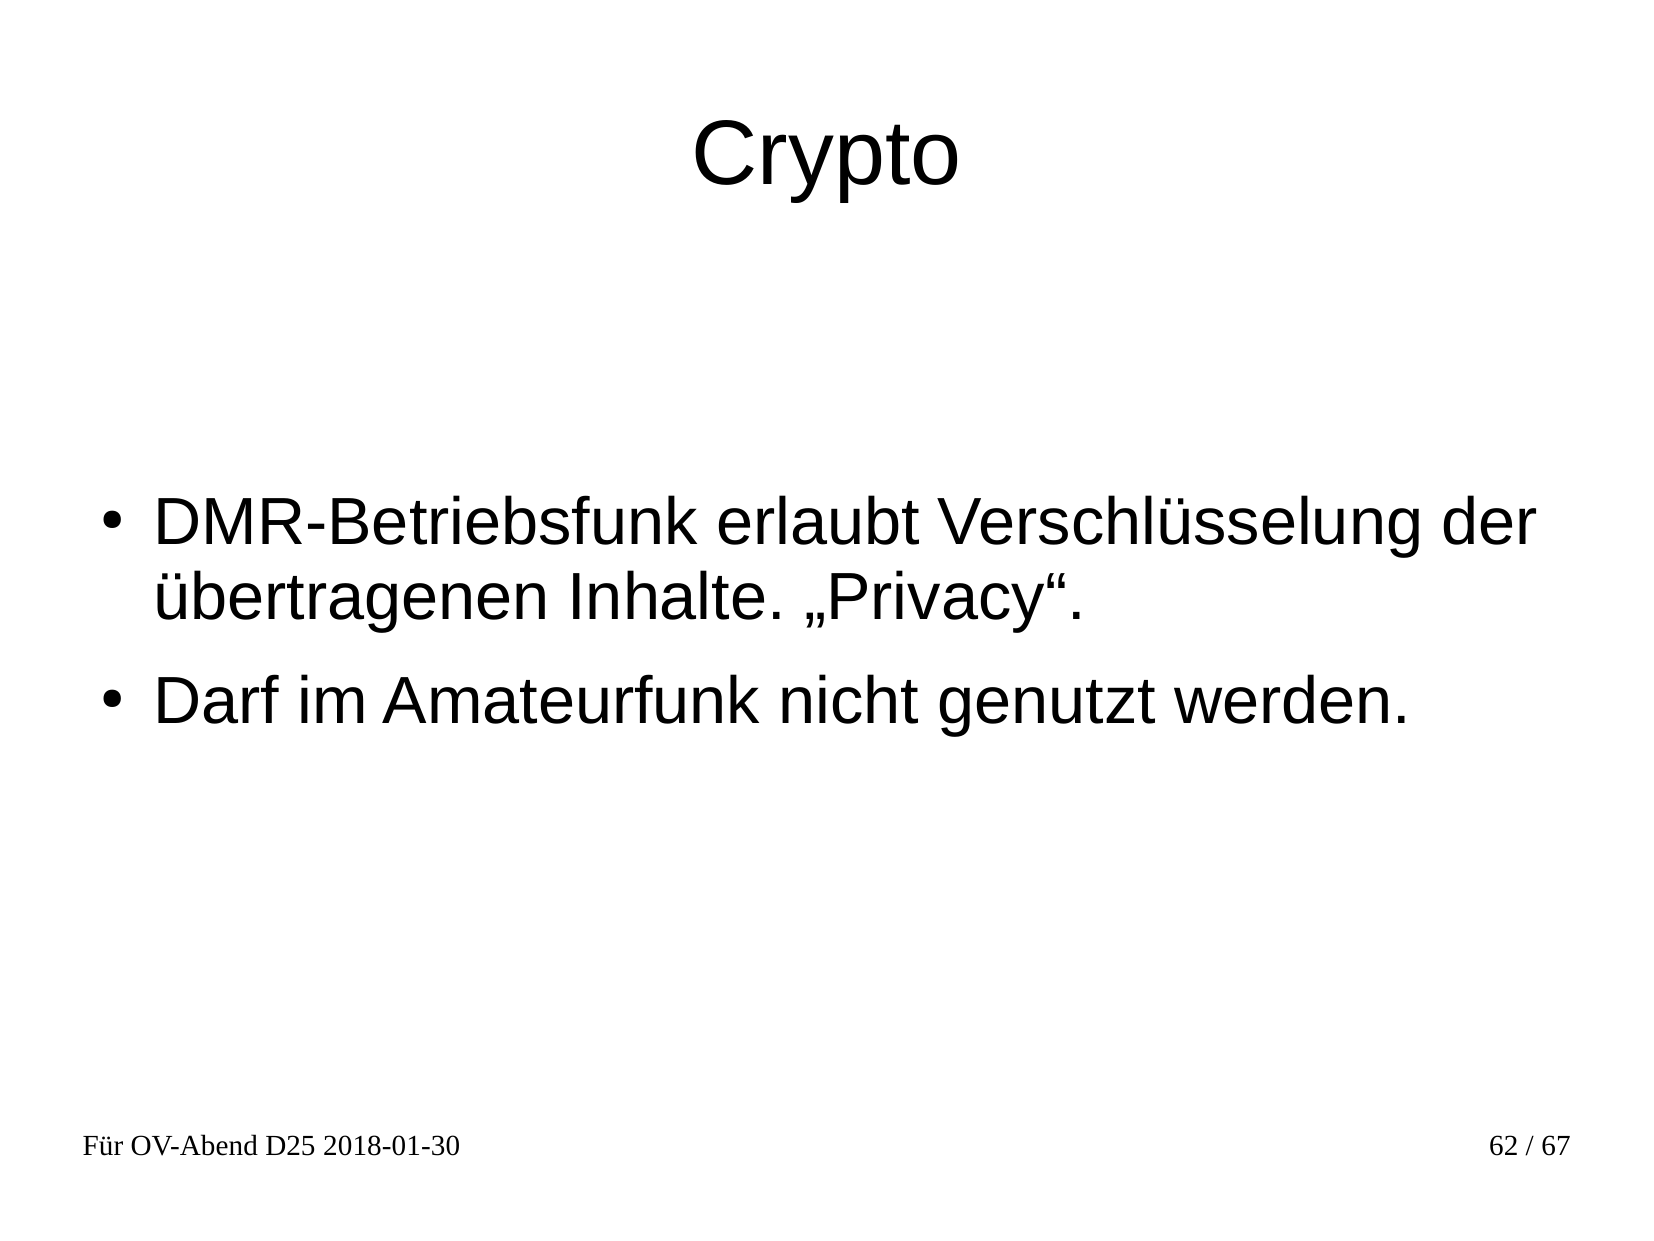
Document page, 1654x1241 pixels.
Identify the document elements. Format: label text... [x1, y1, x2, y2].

title Crypto [82, 49, 1571, 257]
list DMR-Betriebsfunk erlaubt Verschlüsselung der übertragenen Inhalte. „Privacy“. Darf im Amateurfunk nicht genutzt werden. [82, 484, 1571, 868]
